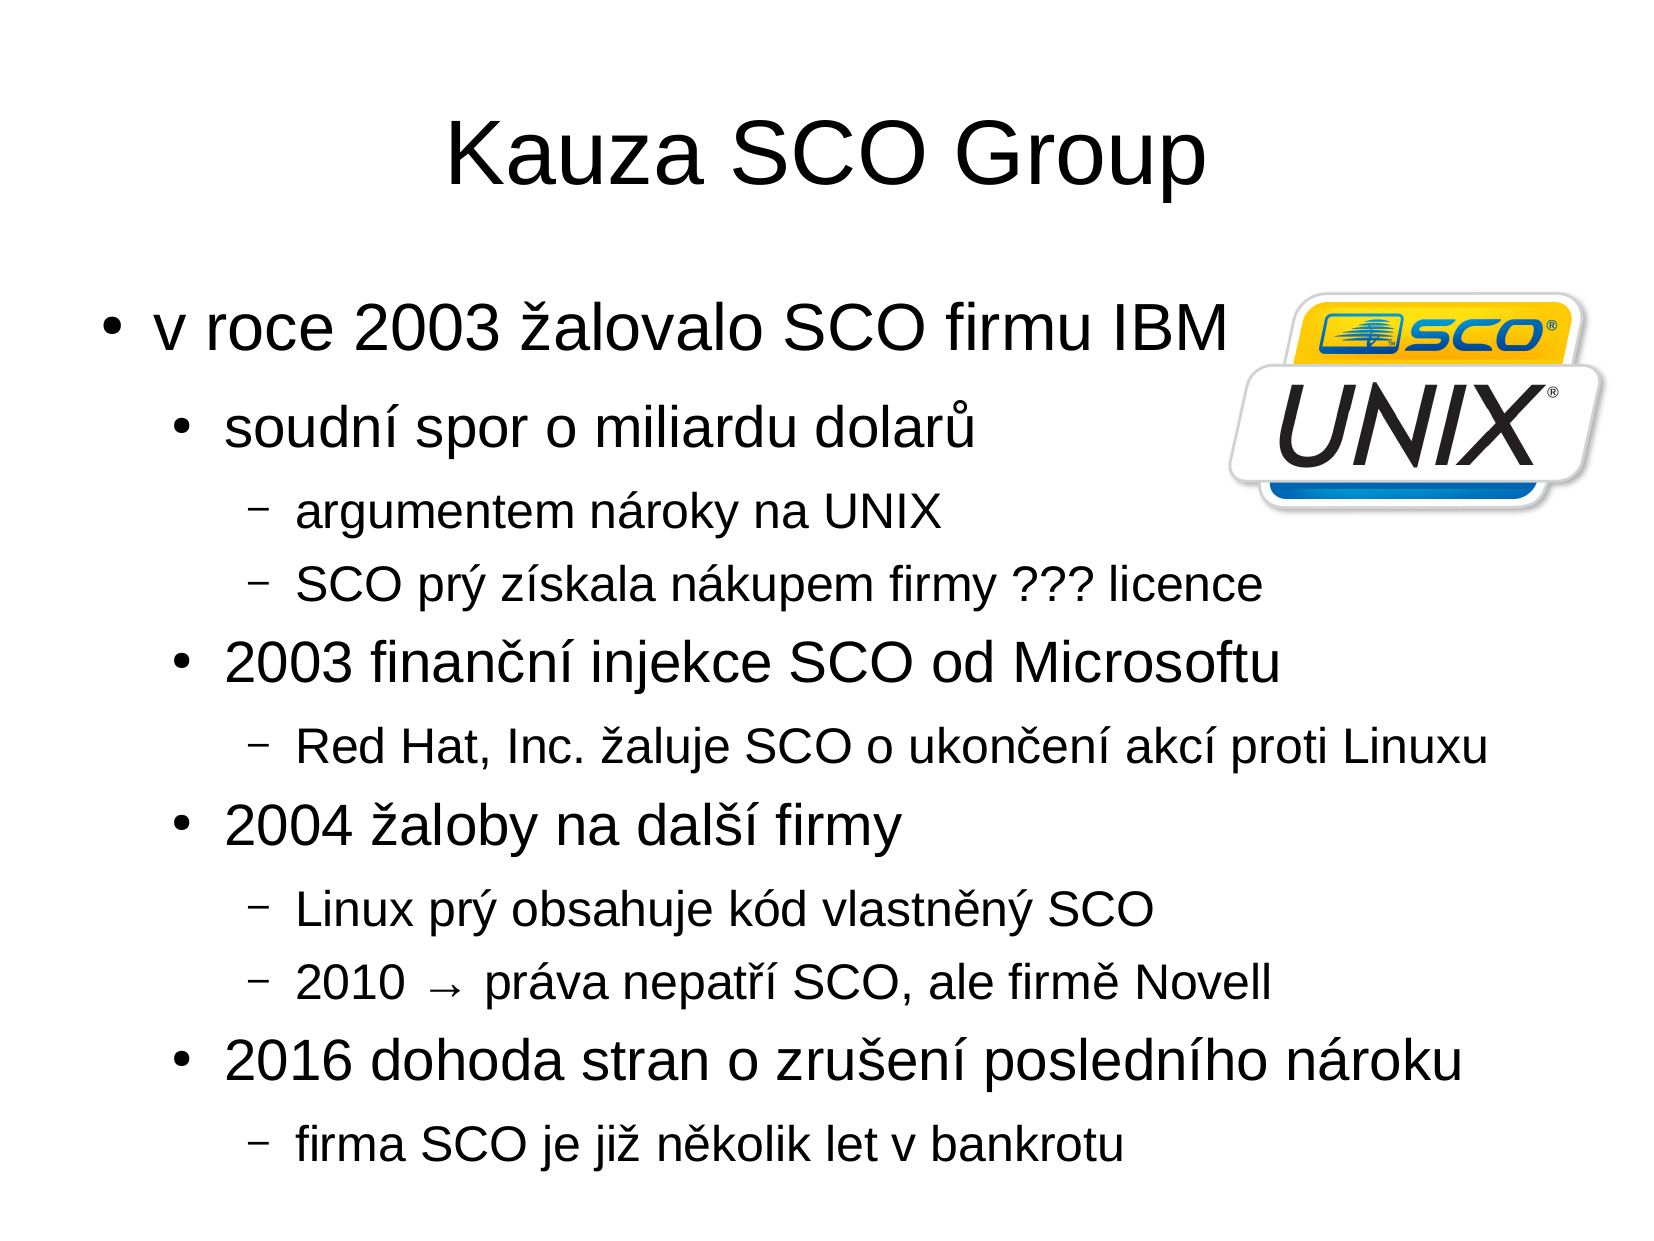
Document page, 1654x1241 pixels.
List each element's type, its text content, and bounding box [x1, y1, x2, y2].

list v roce 2003 žalovalo SCO firmu IBM soudní spor o miliardu dolarů argumentem nároky na UNIX SCO prý získala nákupem firmy ??? licence 2003 finanční injekce SCO od Microsoftu Red Hat, Inc. žaluje SCO o ukončení akcí proti Linuxu 2004 žaloby na další firmy Linux prý obsahuje kód vlastněný SCO 2010 → práva nepatří SCO, ale firmě Novell 2016 dohoda stran o zrušení posledního nároku firma SCO je již několik let v bankrotu [82, 290, 1571, 1173]
title Kauza SCO Group [82, 49, 1571, 257]
picture [1211, 265, 1625, 566]
